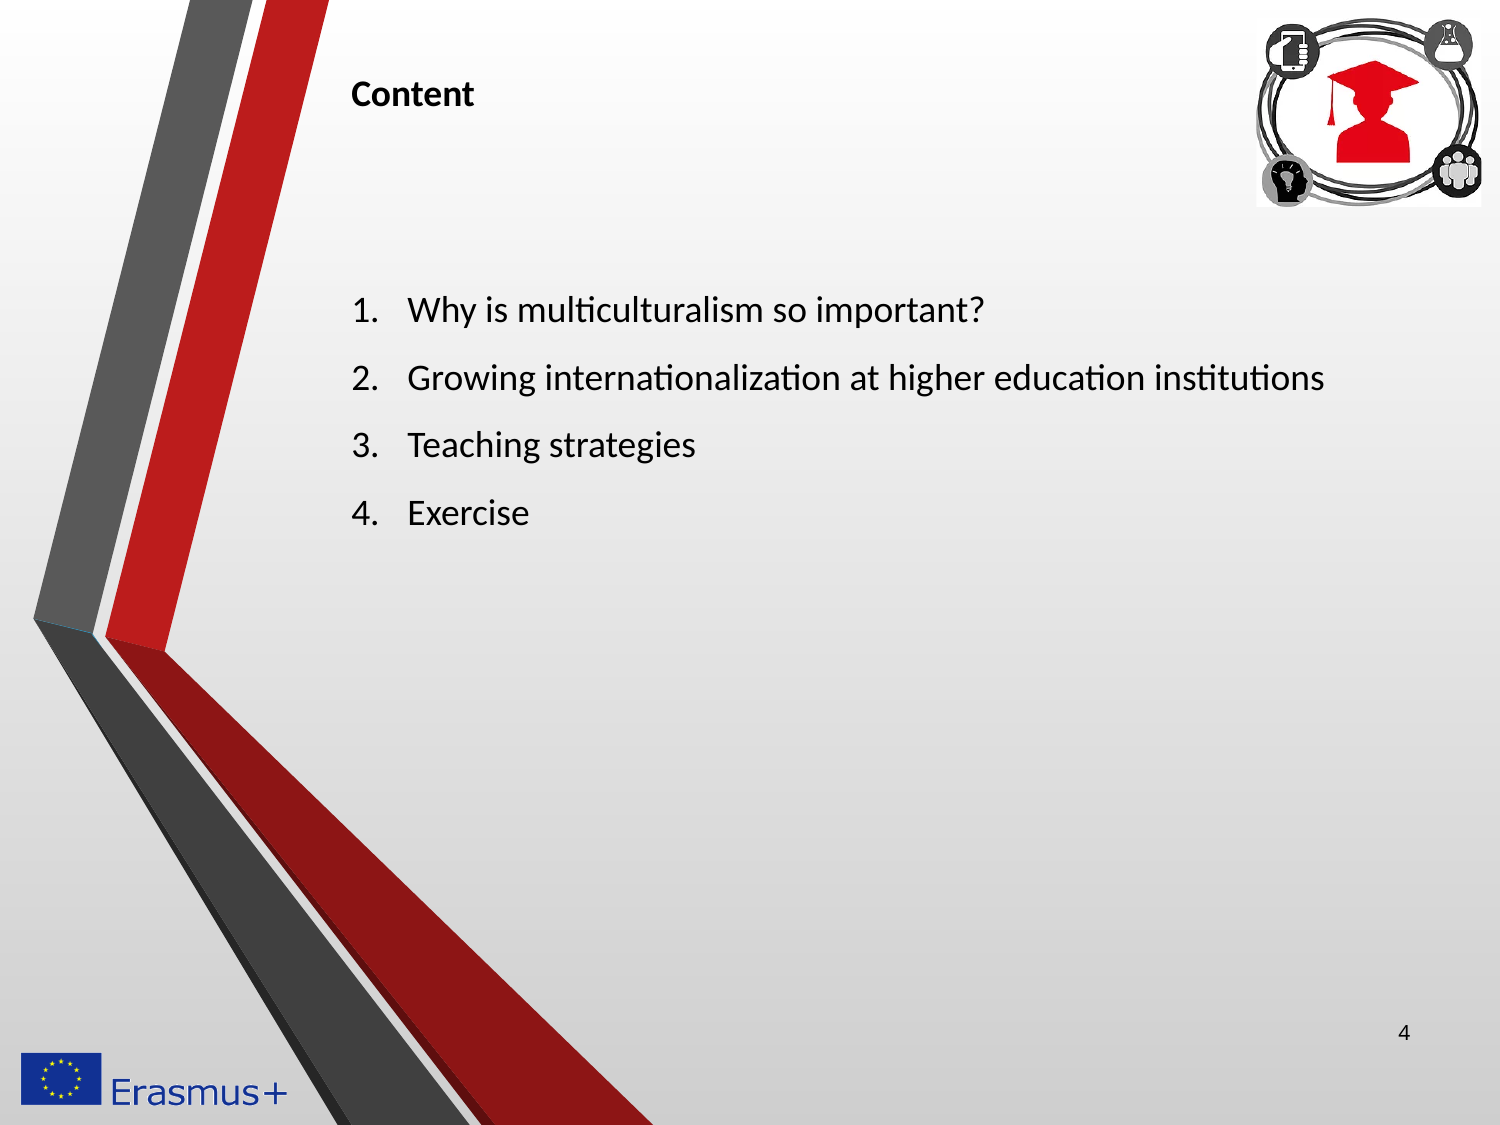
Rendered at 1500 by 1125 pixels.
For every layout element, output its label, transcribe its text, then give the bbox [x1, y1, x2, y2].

text_box Content [336, 61, 975, 122]
text_box Why is multiculturalism so important? Growing internationalization at higher education institutions Teaching strategies Exercise [336, 255, 1376, 541]
picture [1256, 18, 1482, 207]
chart [1257, 19, 1483, 209]
picture [5, 1037, 302, 1120]
slide_number <numer> [1357, 1003, 1425, 1064]
